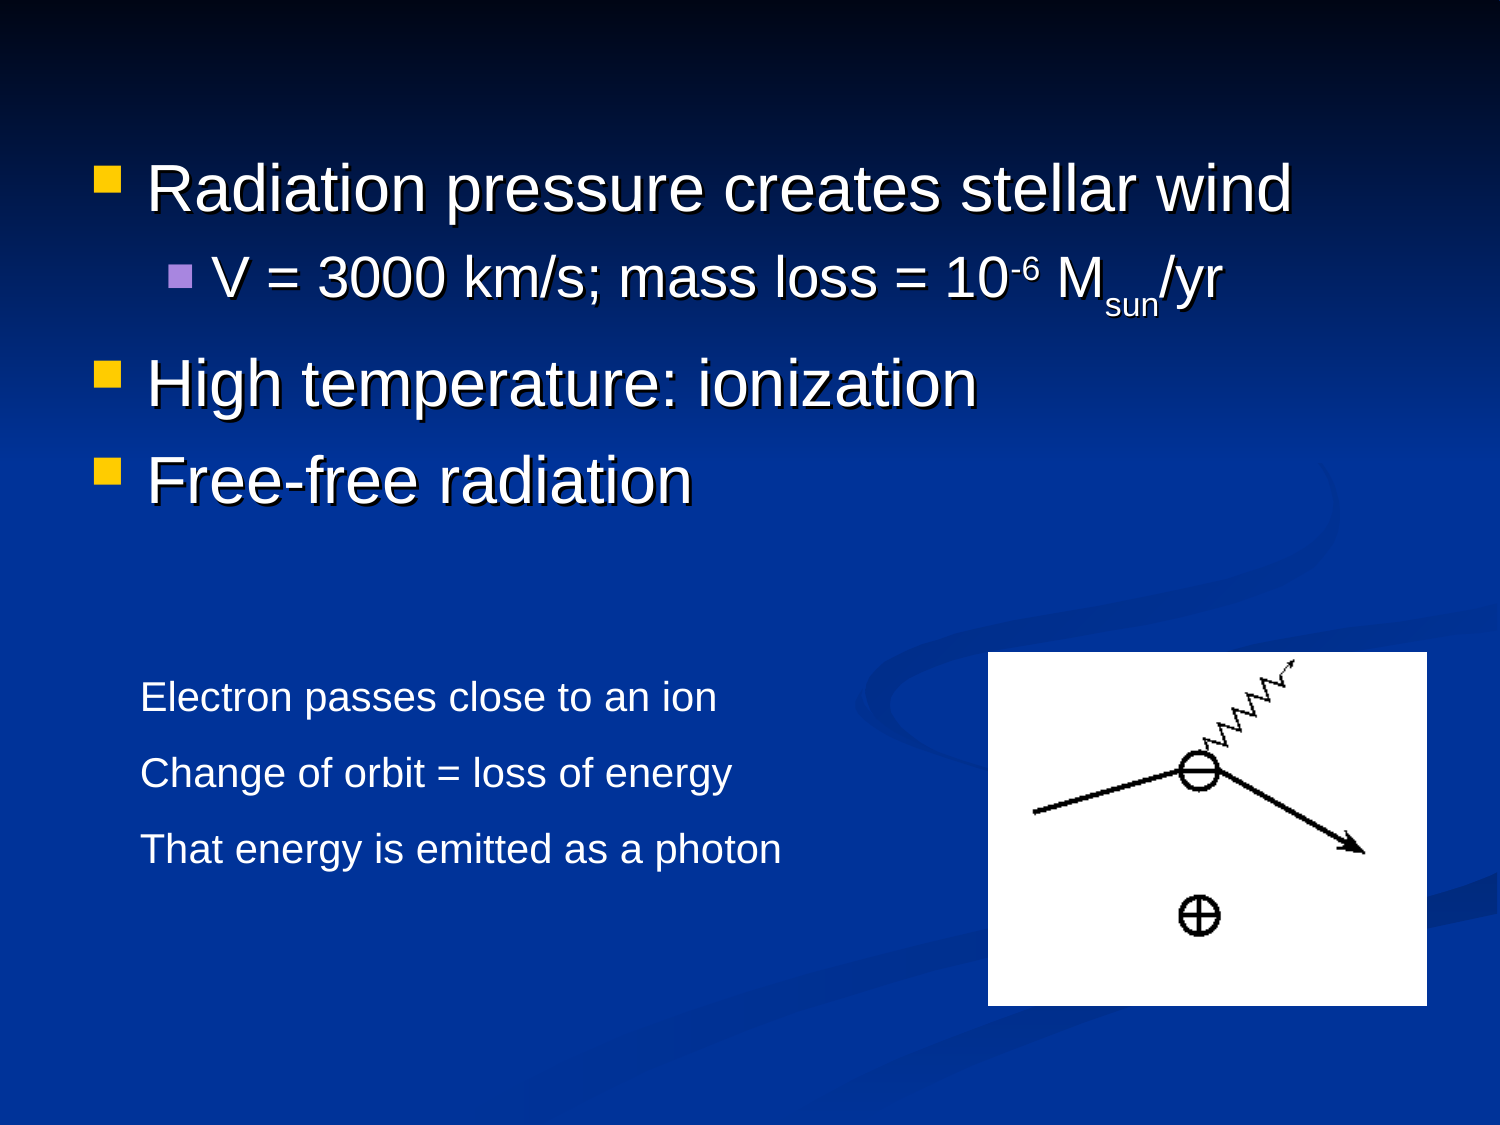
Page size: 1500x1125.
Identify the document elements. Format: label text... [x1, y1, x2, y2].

picture [987, 650, 1428, 1007]
list Radiation pressure creates stellar wind V = 3000 km/s; mass loss = 10-6 Msun/yr High temperature: ionization Free-free radiation [75, 137, 1426, 1005]
text_box Electron passes close to an ion Change of orbit = loss of energy That energy is emitted as a photon [124, 662, 963, 881]
